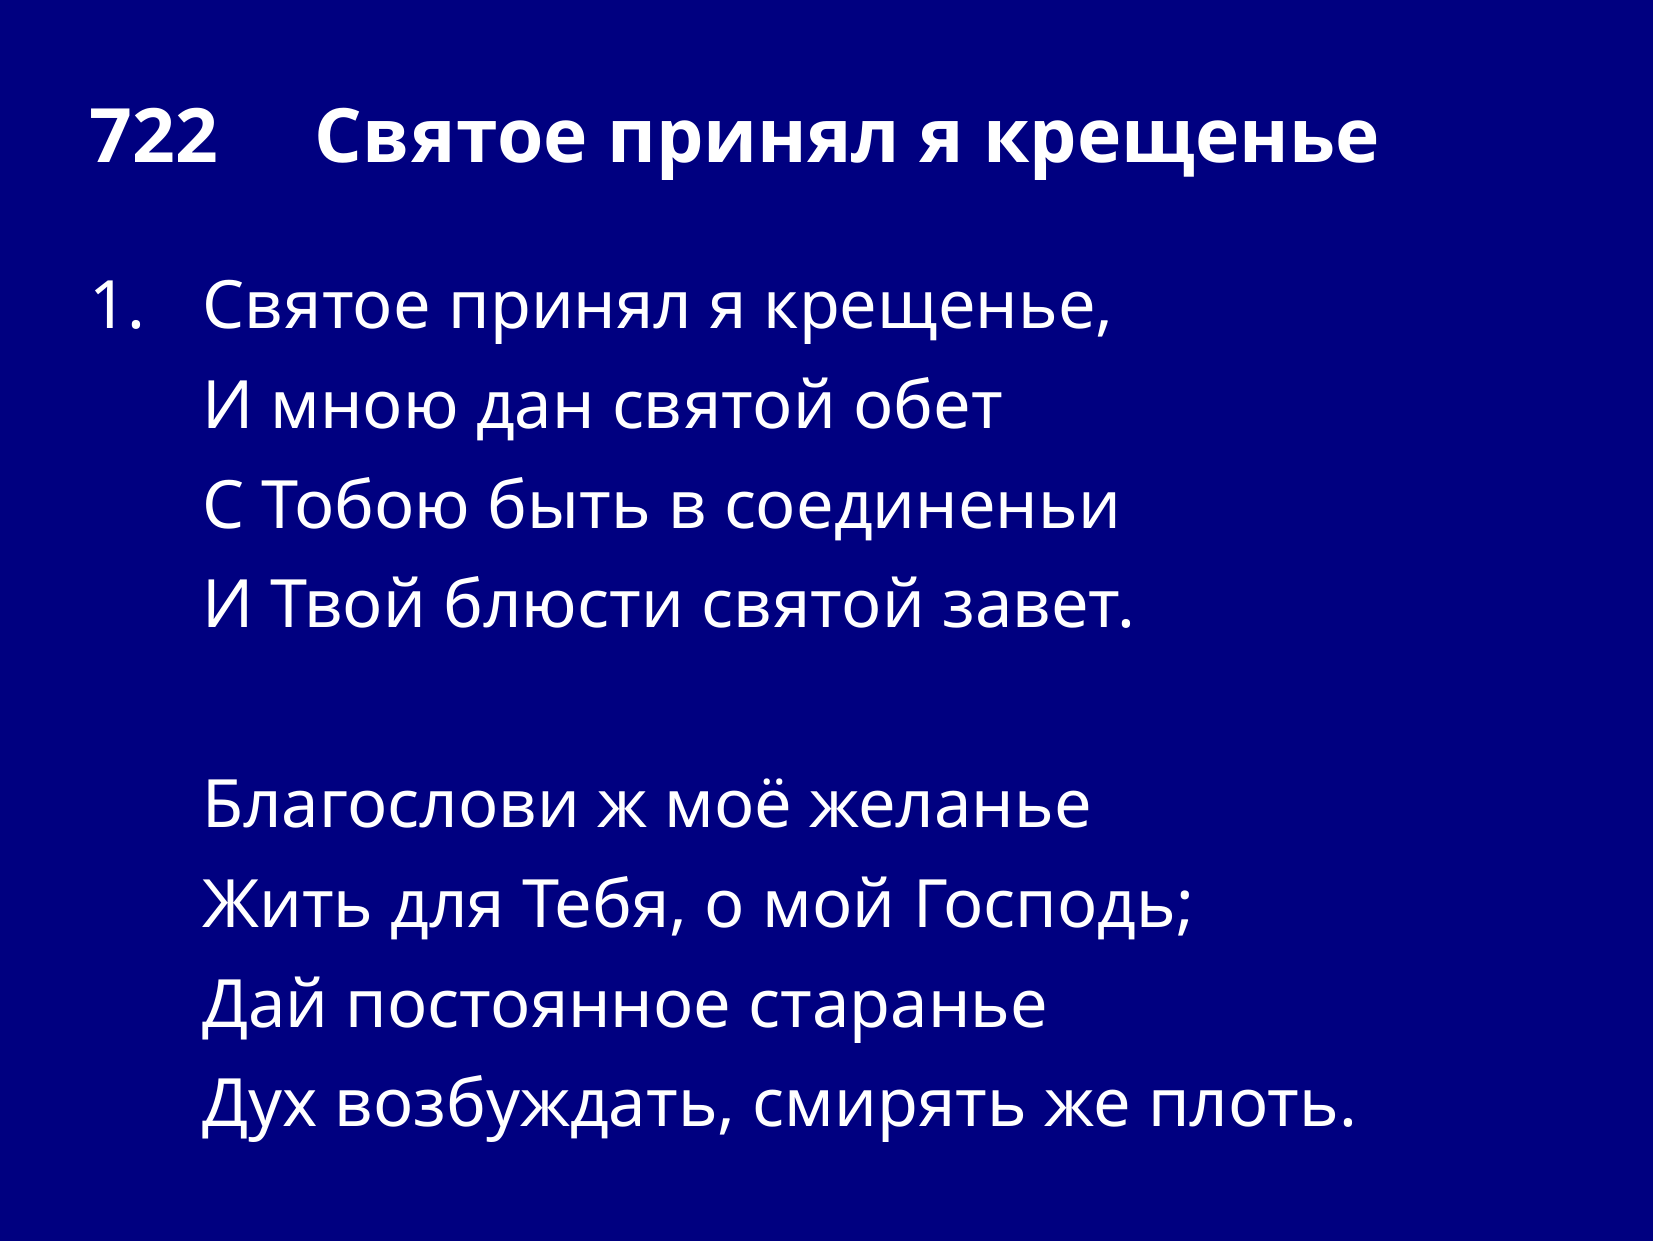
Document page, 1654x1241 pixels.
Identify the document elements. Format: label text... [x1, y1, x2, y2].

text_box 722 Святое принял я крещенье [75, 75, 1576, 188]
text_box 1. Святое принял я крещенье, И мною дан святой обет С Тобою быть в соединеньи И Твой блюсти святой завет. Благослови ж моё желанье Жить для Тебя, о мой Господь; Дай постоянное старанье Дух возбуждать, смирять же плоть. [75, 188, 1576, 1163]
